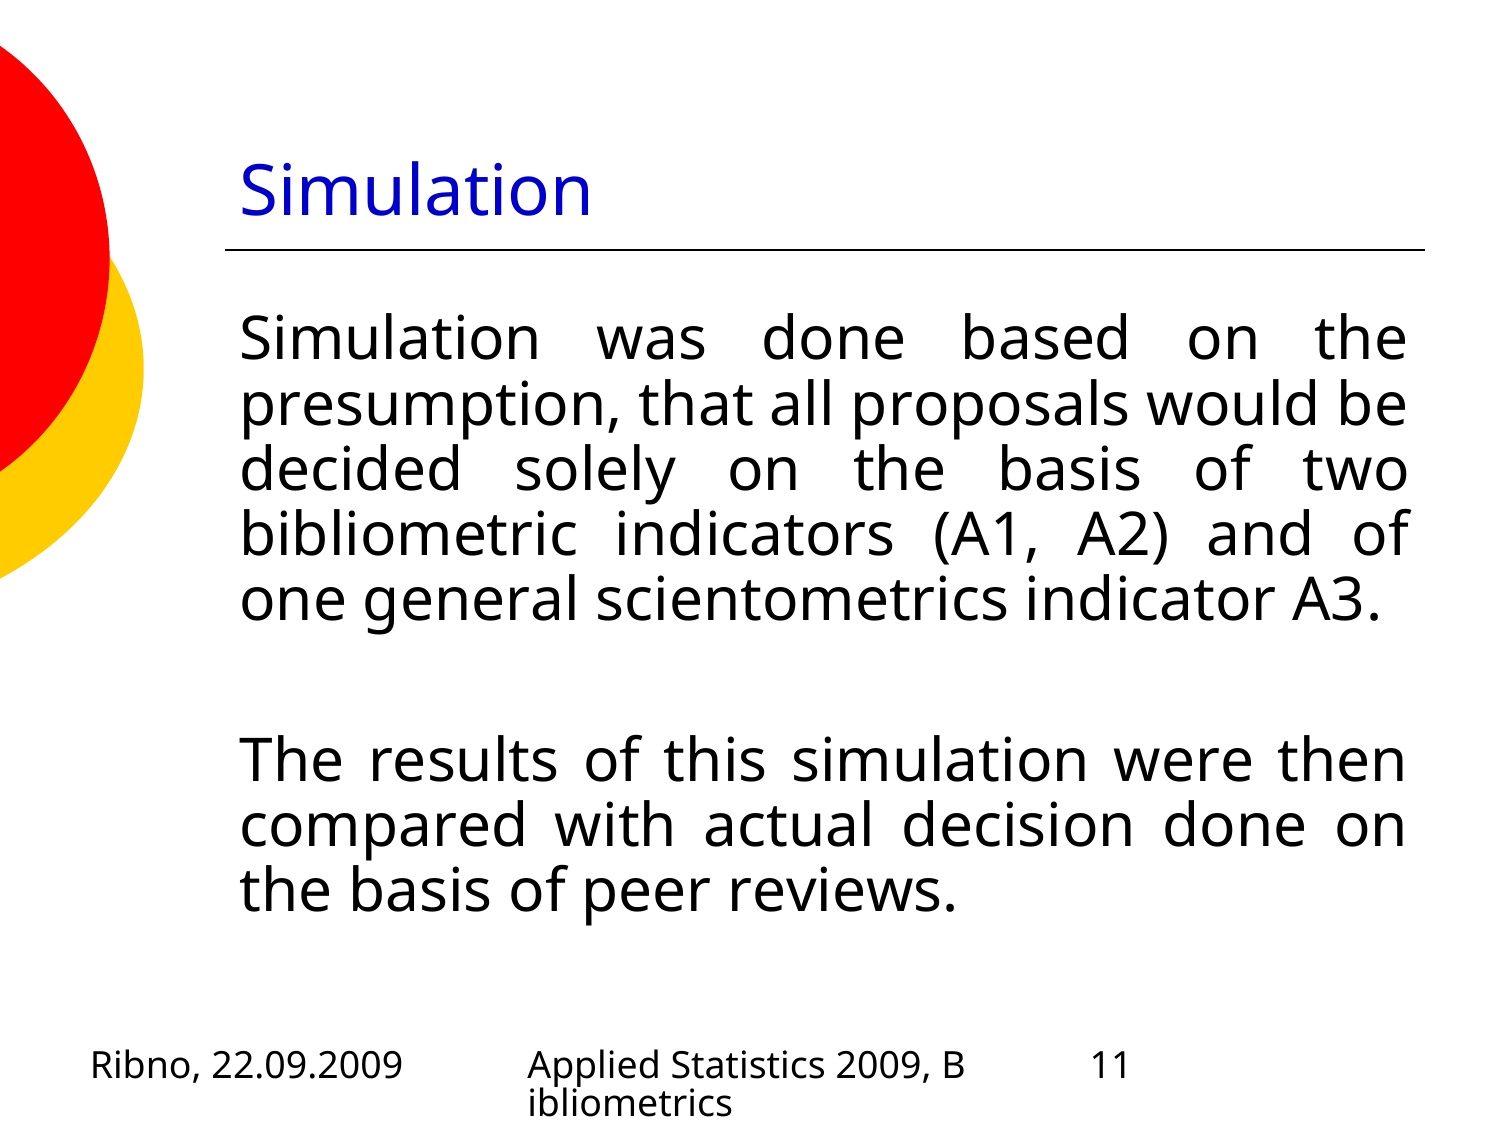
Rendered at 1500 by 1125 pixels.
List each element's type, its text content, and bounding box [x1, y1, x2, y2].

title Simulation [224, 49, 1425, 237]
list Simulation was done based on the presumption, that all proposals would be decided solely on the basis of two bibliometric indicators (A1, A2) and of one general scientometrics indicator A3. The results of this simulation were then compared with actual decision done on the basis of peer reviews. [224, 299, 1425, 975]
